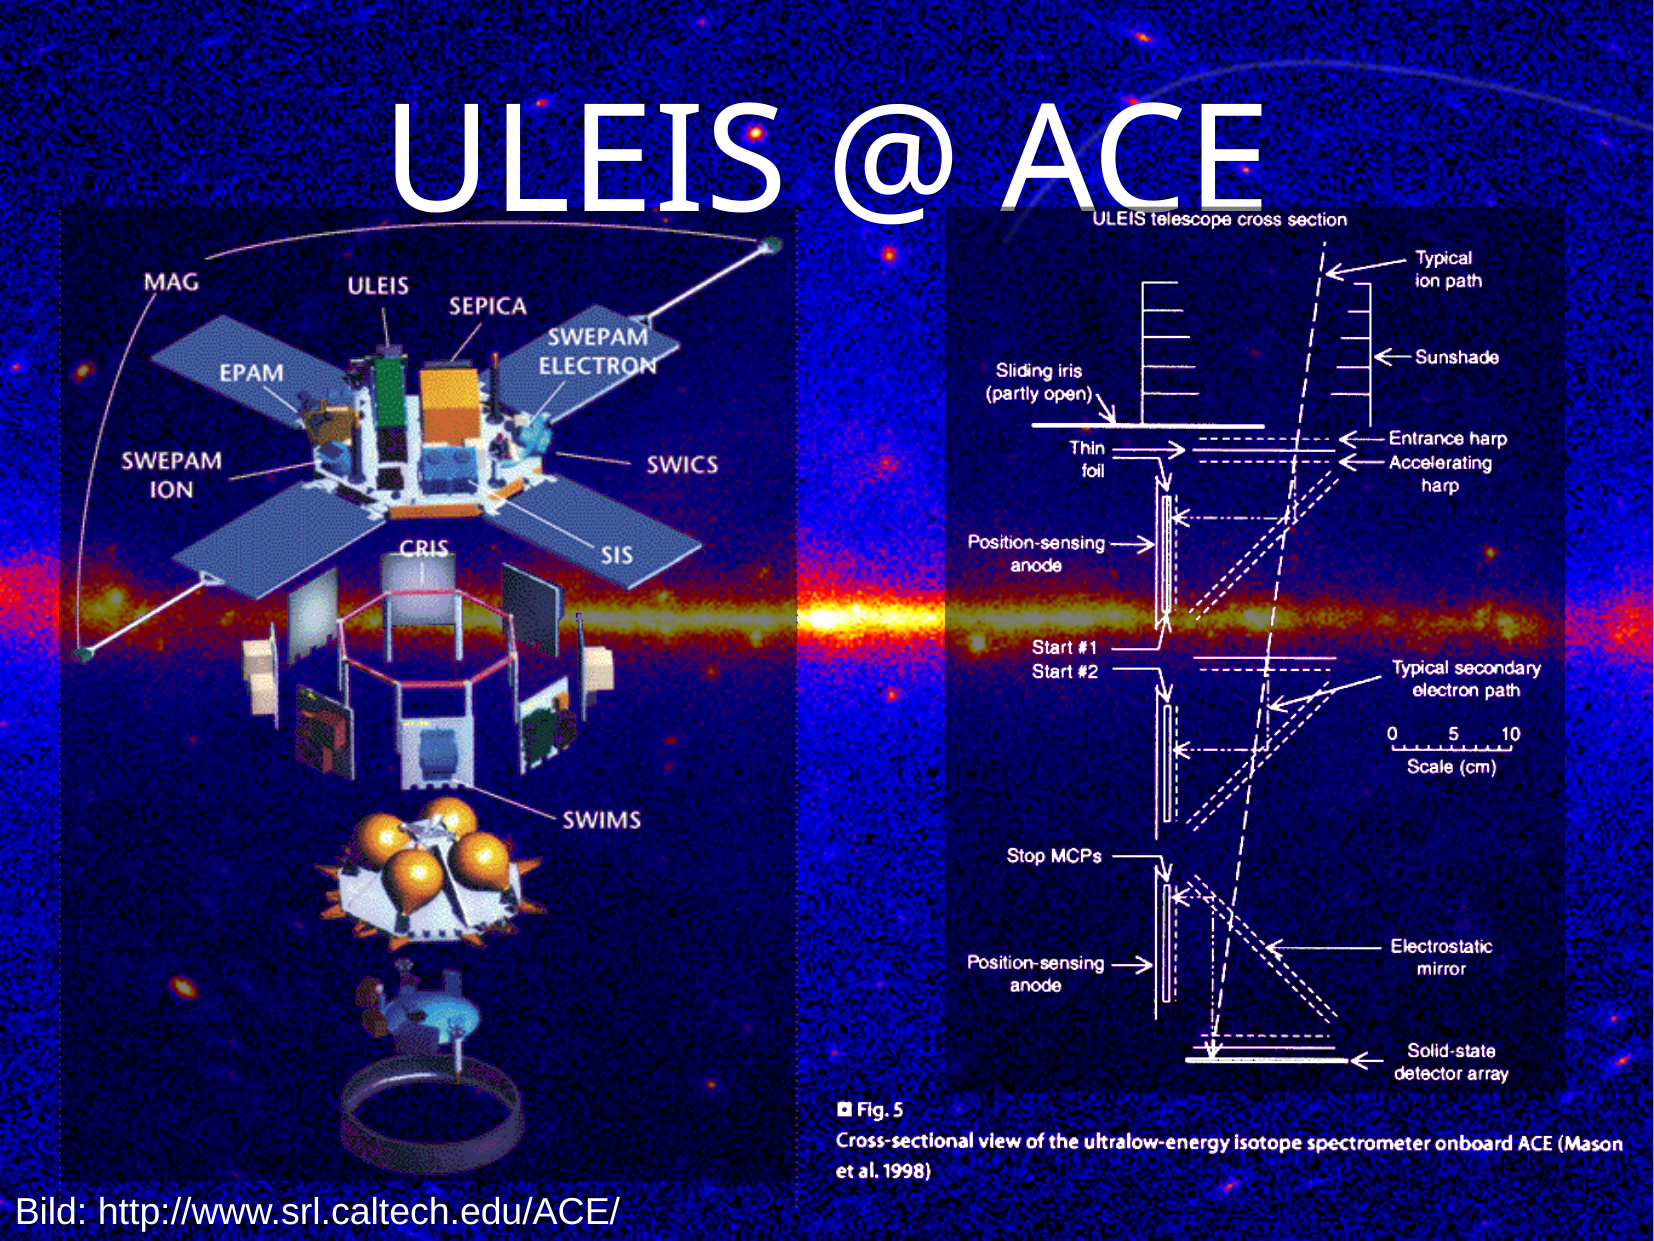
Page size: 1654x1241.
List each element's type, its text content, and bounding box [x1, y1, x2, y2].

picture [0, 0, 1654, 1241]
text_box [944, 206, 1565, 210]
text_box [59, 206, 82, 210]
text_box Bild: http://www.srl.caltech.edu/ACE/ [0, 1183, 634, 1241]
title ULEIS @ ACE [82, 49, 1571, 257]
